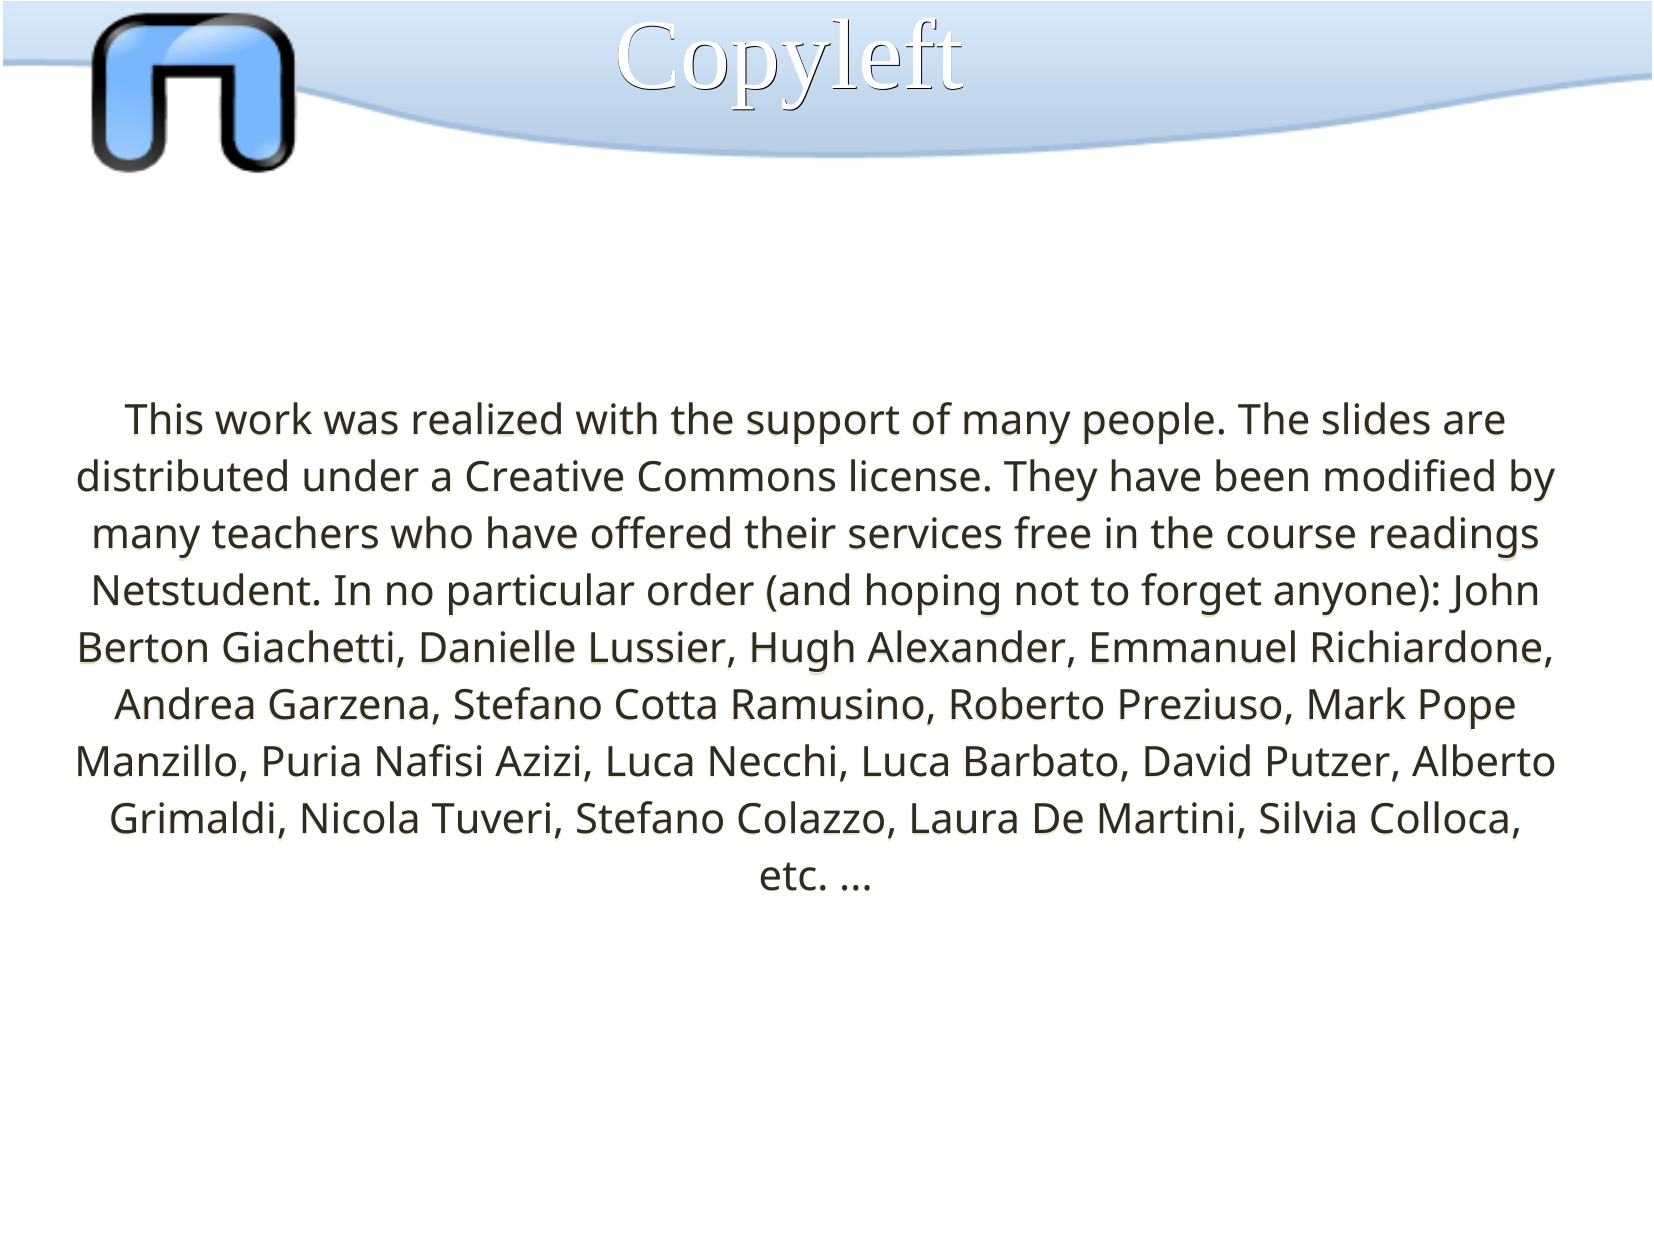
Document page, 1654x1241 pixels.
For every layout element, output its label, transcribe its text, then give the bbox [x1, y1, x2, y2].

list This work was realized with the support of many people. The slides are distributed under a Creative Commons license. They have been modified by many teachers who have offered their services free in the course readings Netstudent. In no particular order (and hoping not to forget anyone): John Berton Giachetti, Danielle Lussier, Hugh Alexander, Emmanuel Richiardone, Andrea Garzena, Stefano Cotta Ramusino, Roberto Preziuso, Mark Pope Manzillo, Puria Nafisi Azizi, Luca Necchi, Luca Barbato, David Putzer, Alberto Grimaldi, Nicola Tuveri, Stefano Colazzo, Laura De Martini, Silvia Colloca, etc. ... [49, 383, 1583, 1049]
text_box Copyleft [439, 0, 1563, 144]
picture [0, 0, 1654, 1241]
